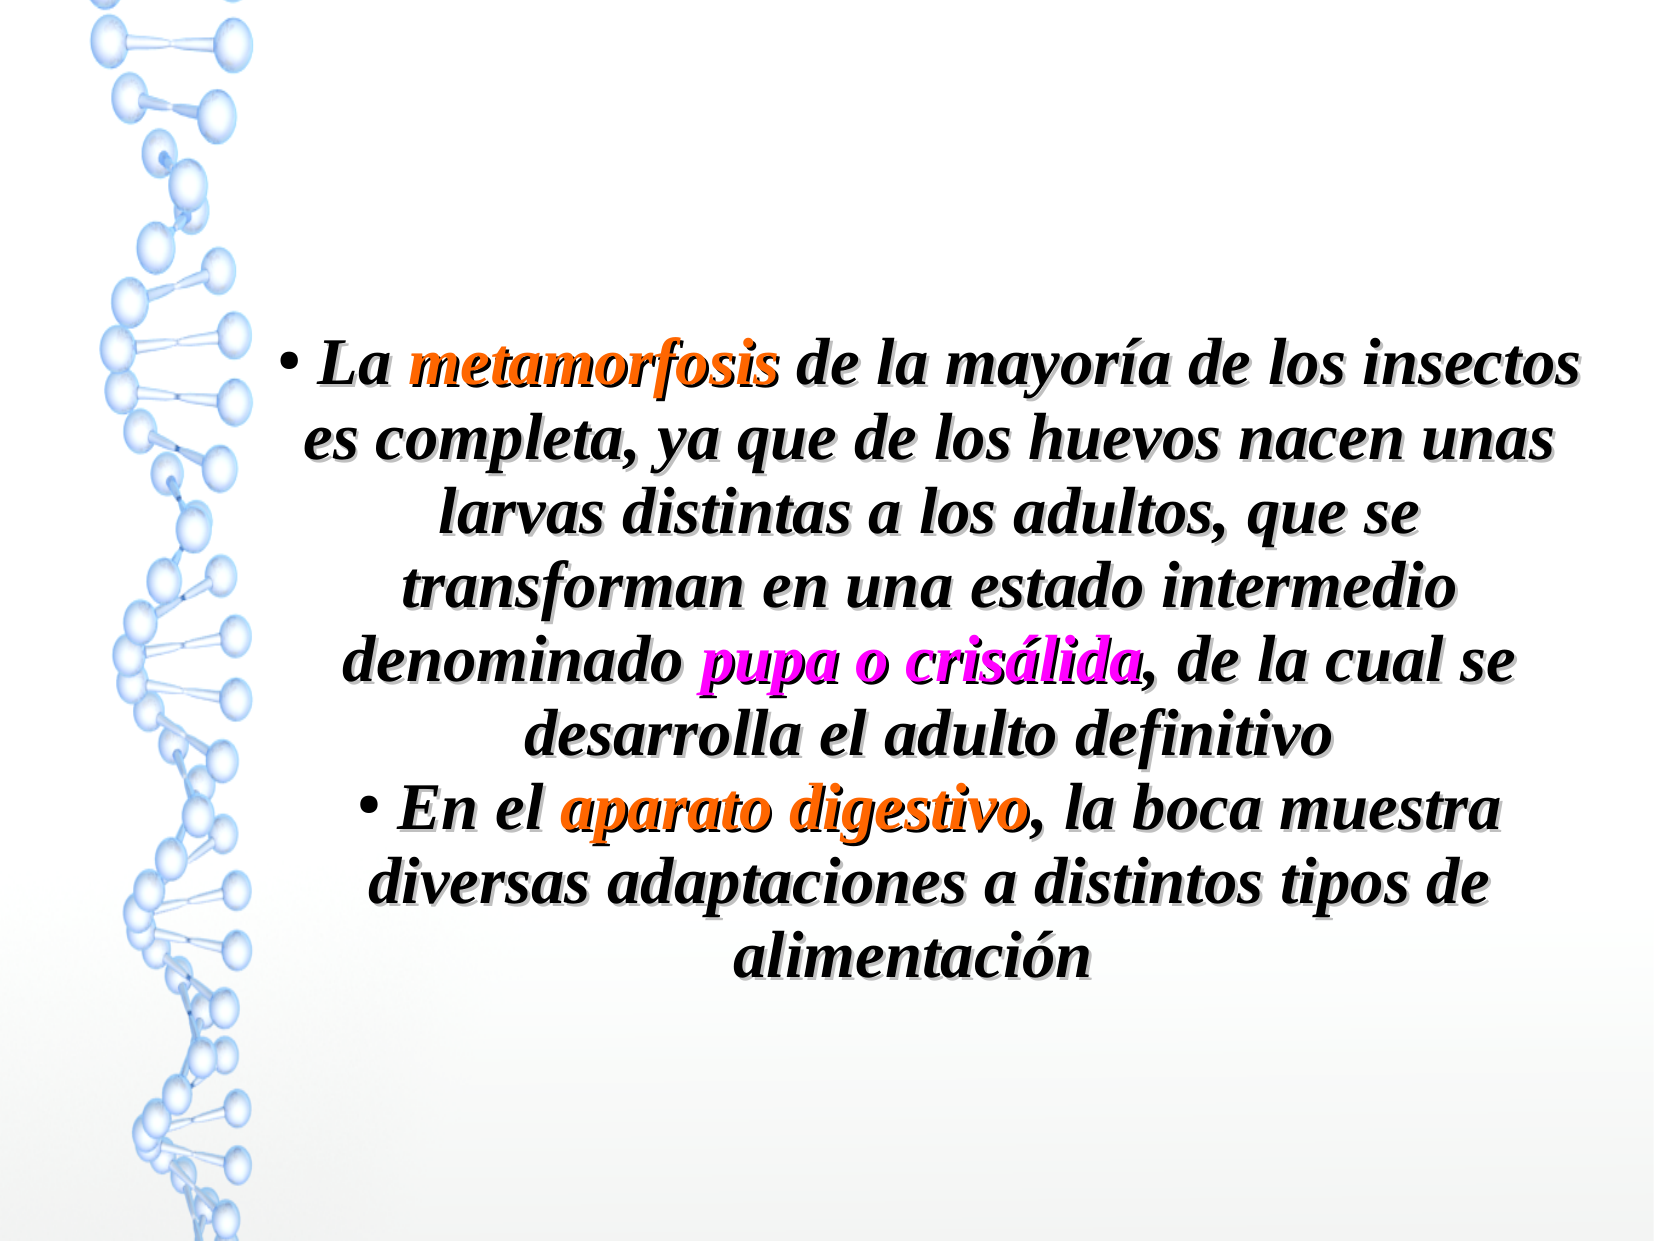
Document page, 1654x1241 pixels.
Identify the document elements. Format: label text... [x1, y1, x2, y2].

picture [0, 0, 1654, 1241]
subtitle La metamorfosis de la mayoría de los insectos es completa, ya que de los huevos nacen unas larvas distintas a los adultos, que se transforman en una estado intermedio denominado pupa o crisálida, de la cual se desarrolla el adulto definitivo En el aparato digestivo, la boca muestra diversas adaptaciones a distintos tipos de alimentación [265, 299, 1595, 1019]
